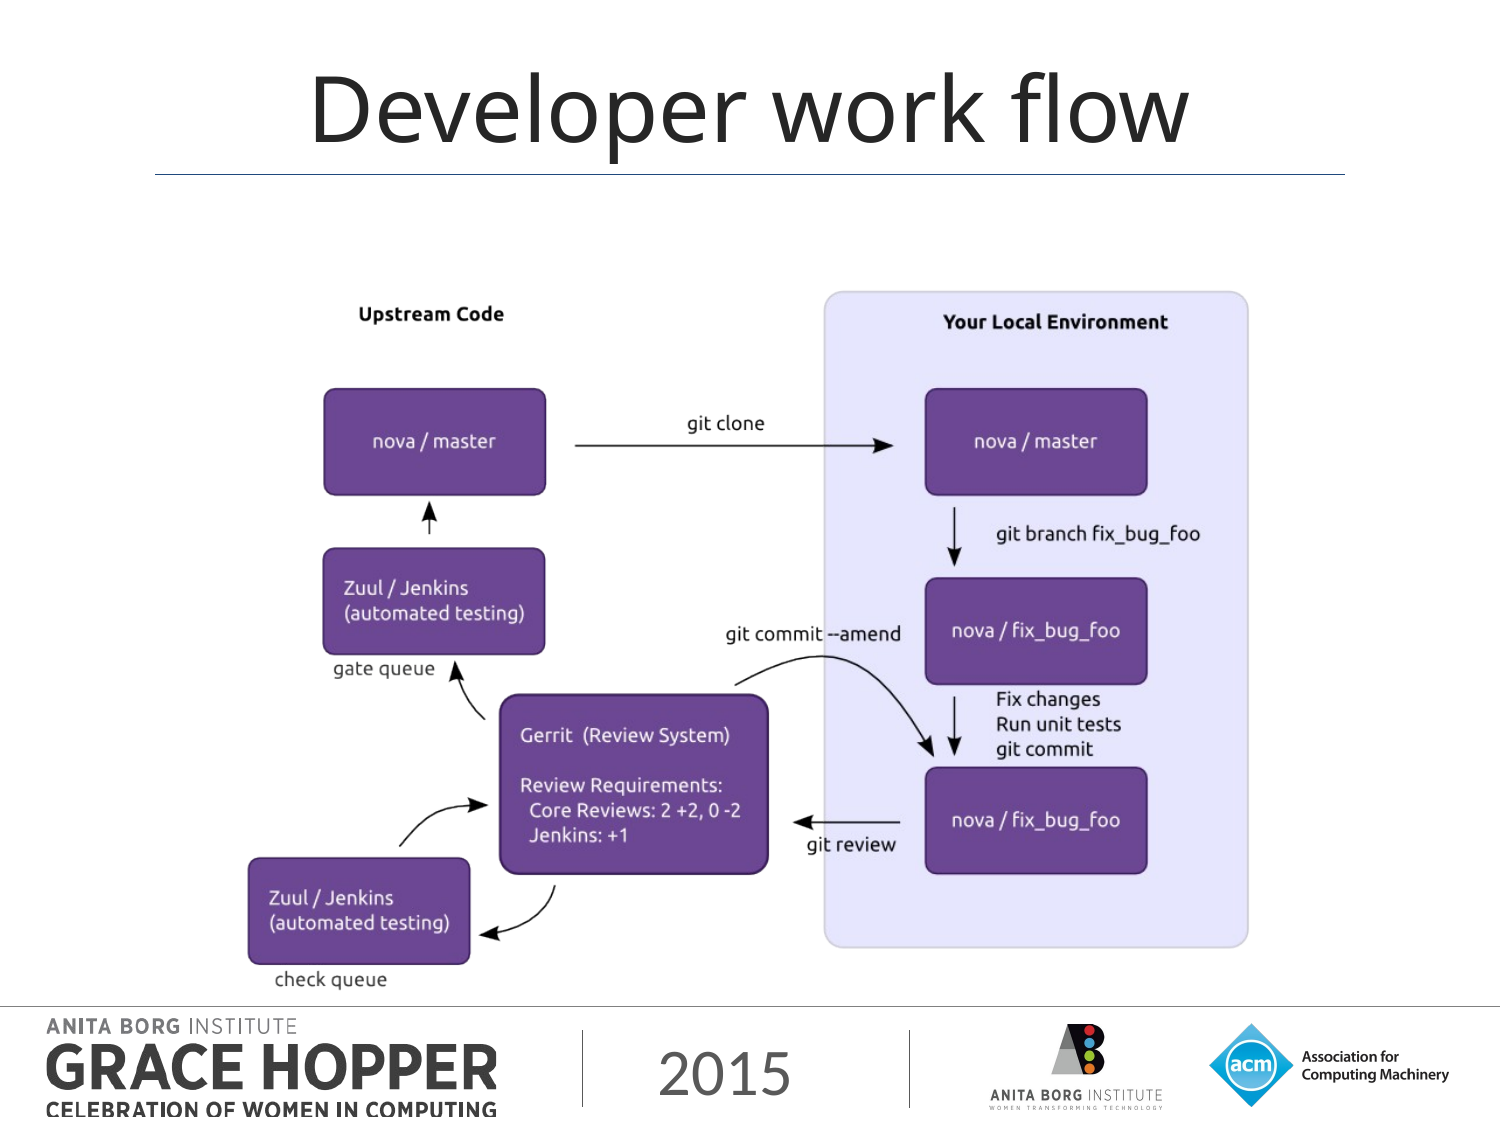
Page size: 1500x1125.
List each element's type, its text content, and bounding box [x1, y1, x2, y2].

picture [1209, 1023, 1449, 1107]
text_box Developer work flow [74, 19, 1425, 191]
picture [989, 1024, 1162, 1110]
picture [224, 262, 1275, 1005]
